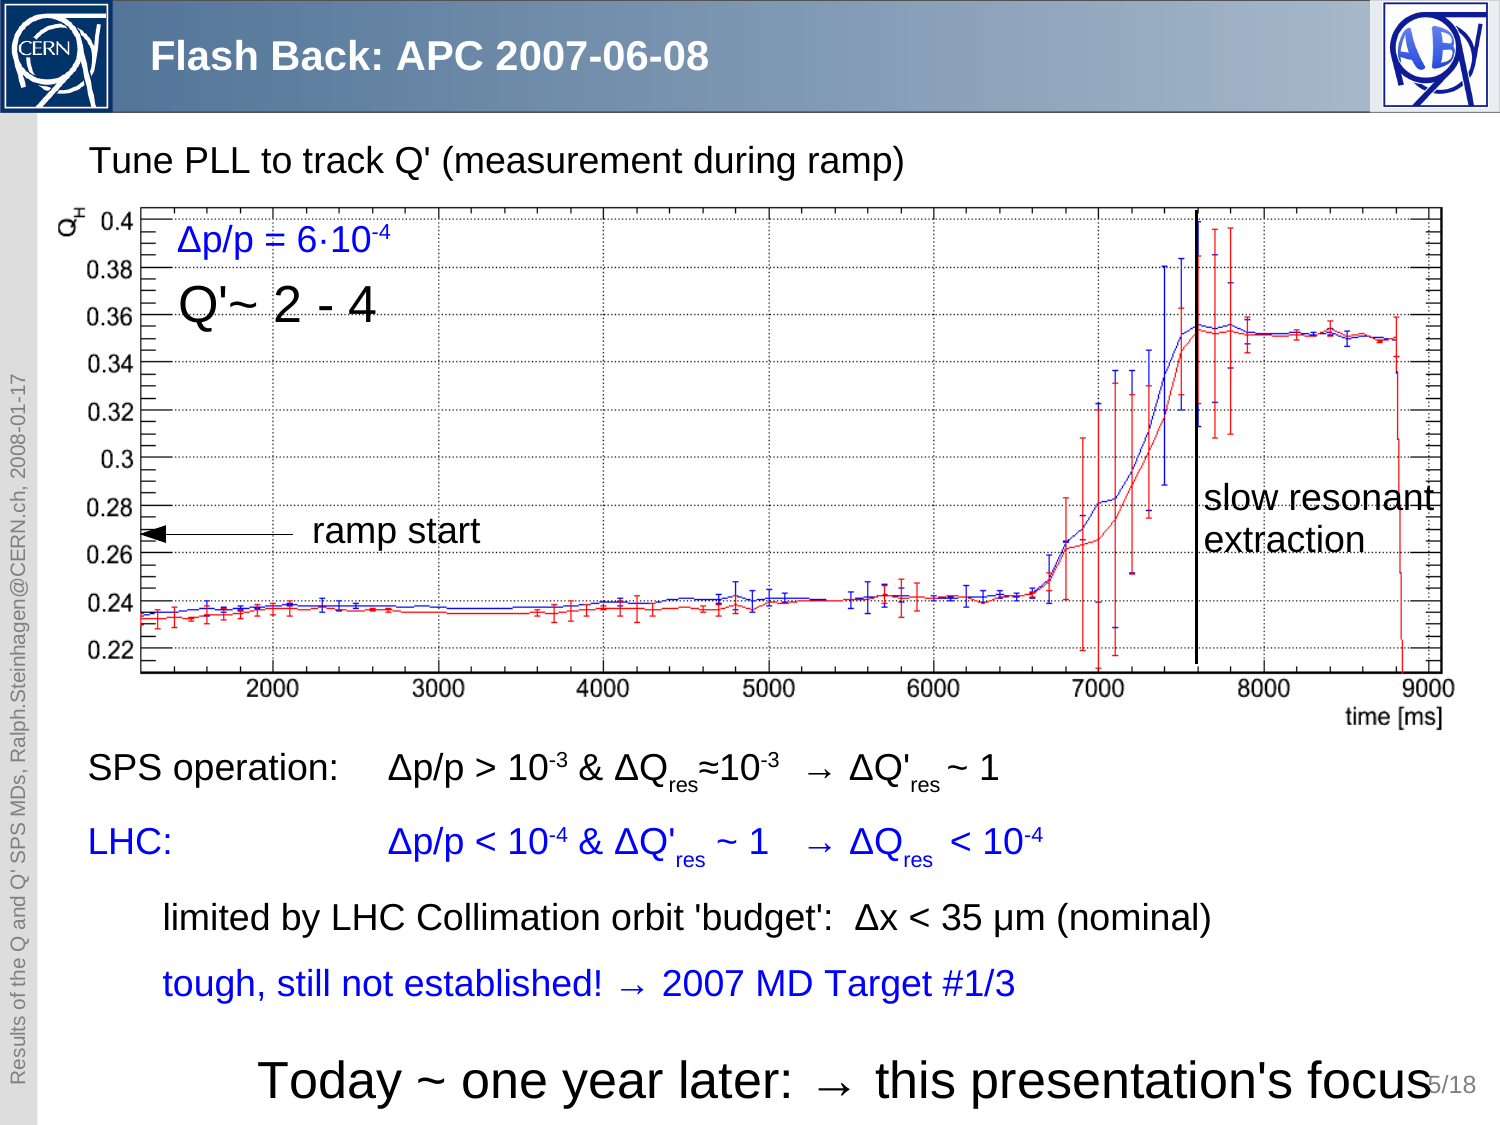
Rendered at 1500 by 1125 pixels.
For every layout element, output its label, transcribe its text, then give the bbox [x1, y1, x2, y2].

list SPS operation: Δp/p > 10-3 & ΔQres≈10-3 → ΔQ'res ~ 1 LHC: Δp/p < 10-4 & ΔQ'res ~ 1 → ΔQres < 10-4 limited by LHC Collimation orbit 'budget': Δx < 35 μm (nominal) tough, still not established! → 2007 MD Target #1/3 [87, 746, 1438, 1005]
list Tune PLL to track Q' (measurement during ramp) [88, 137, 1490, 183]
title Flash Back: APC 2007-06-08 [150, 0, 1201, 113]
picture [1382, 1, 1489, 108]
text_box Q'~ 2 - 4 [163, 274, 389, 349]
text_box ramp start [297, 501, 504, 565]
picture [58, 197, 1477, 739]
text_box Today ~ one year later: → this presentation's focus [242, 1043, 1422, 1117]
text_box Δp/p = 6·10-4 [162, 211, 420, 274]
picture [0, 0, 113, 113]
text_box slow resonant extraction [1188, 469, 1460, 578]
